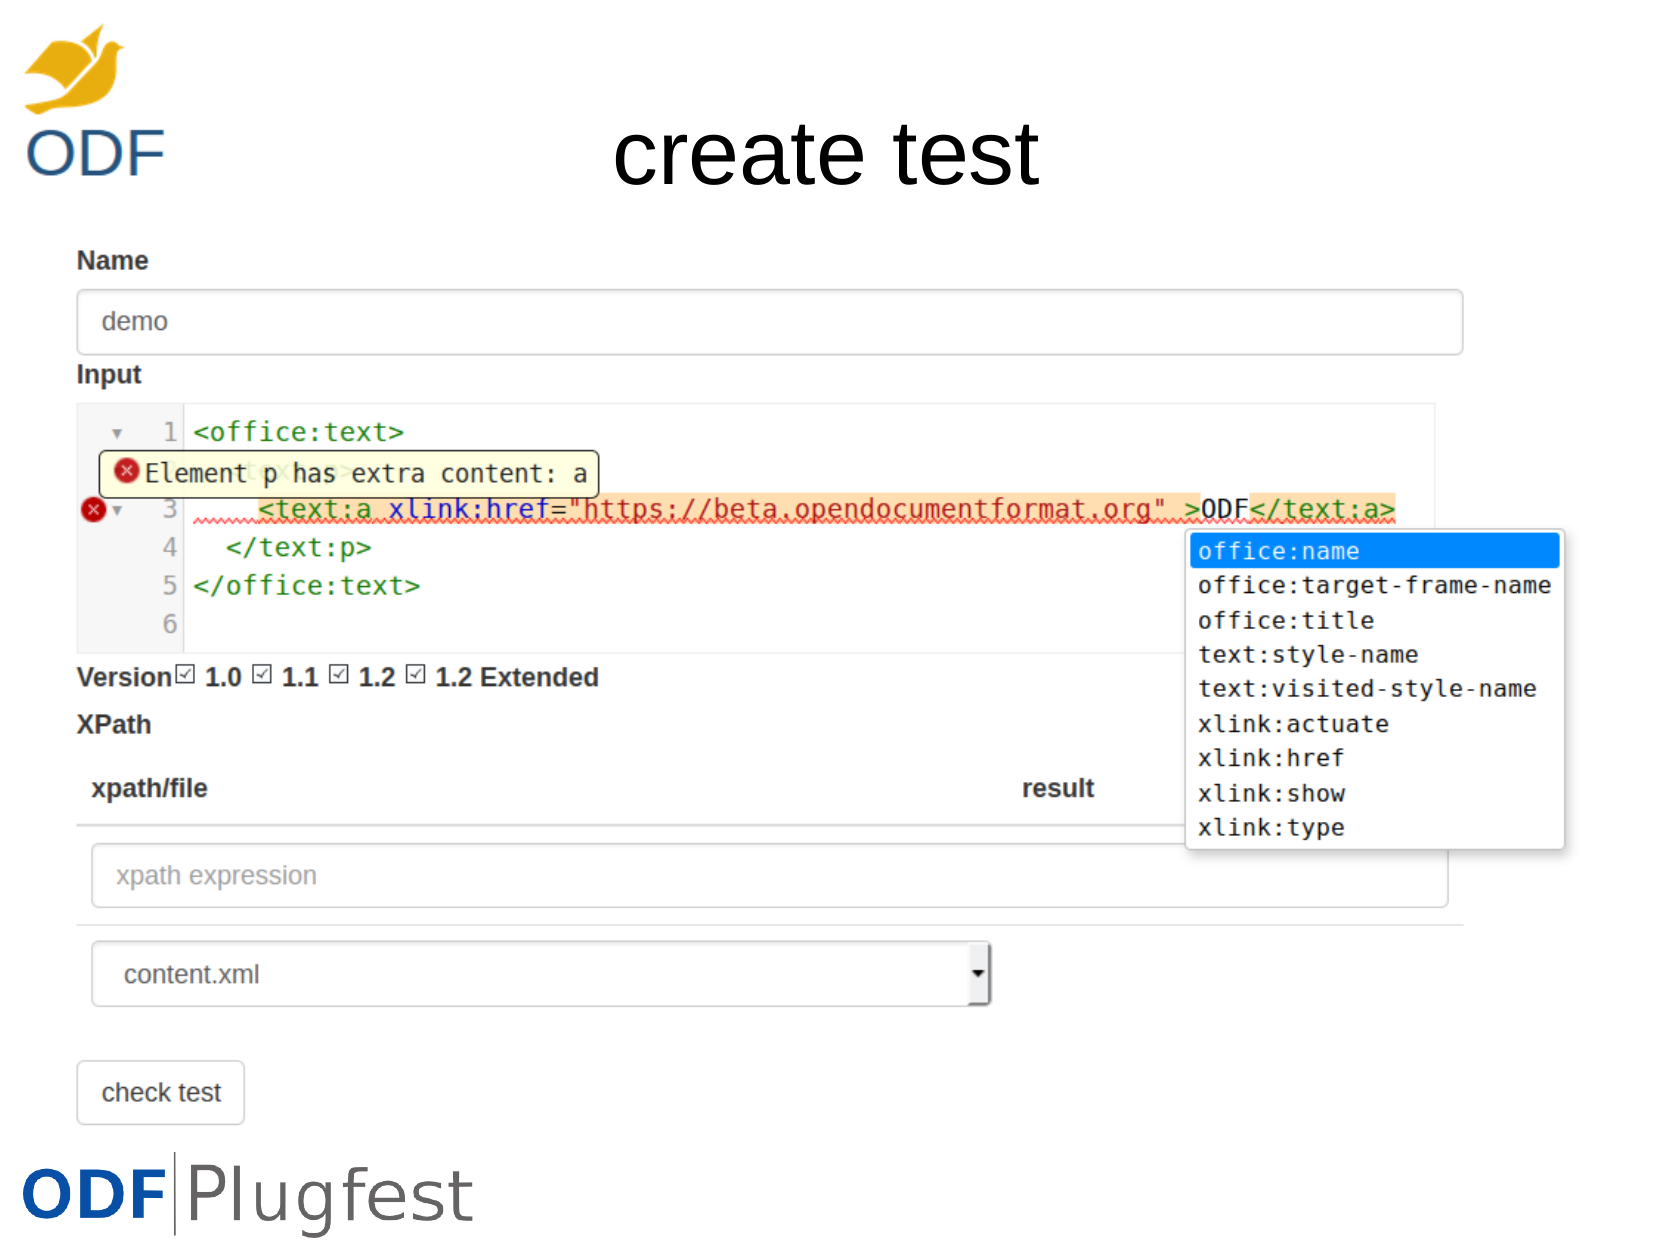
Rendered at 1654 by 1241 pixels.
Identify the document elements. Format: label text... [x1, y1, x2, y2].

picture [23, 230, 1585, 1241]
title create test [82, 49, 1571, 230]
picture [0, 0, 216, 218]
